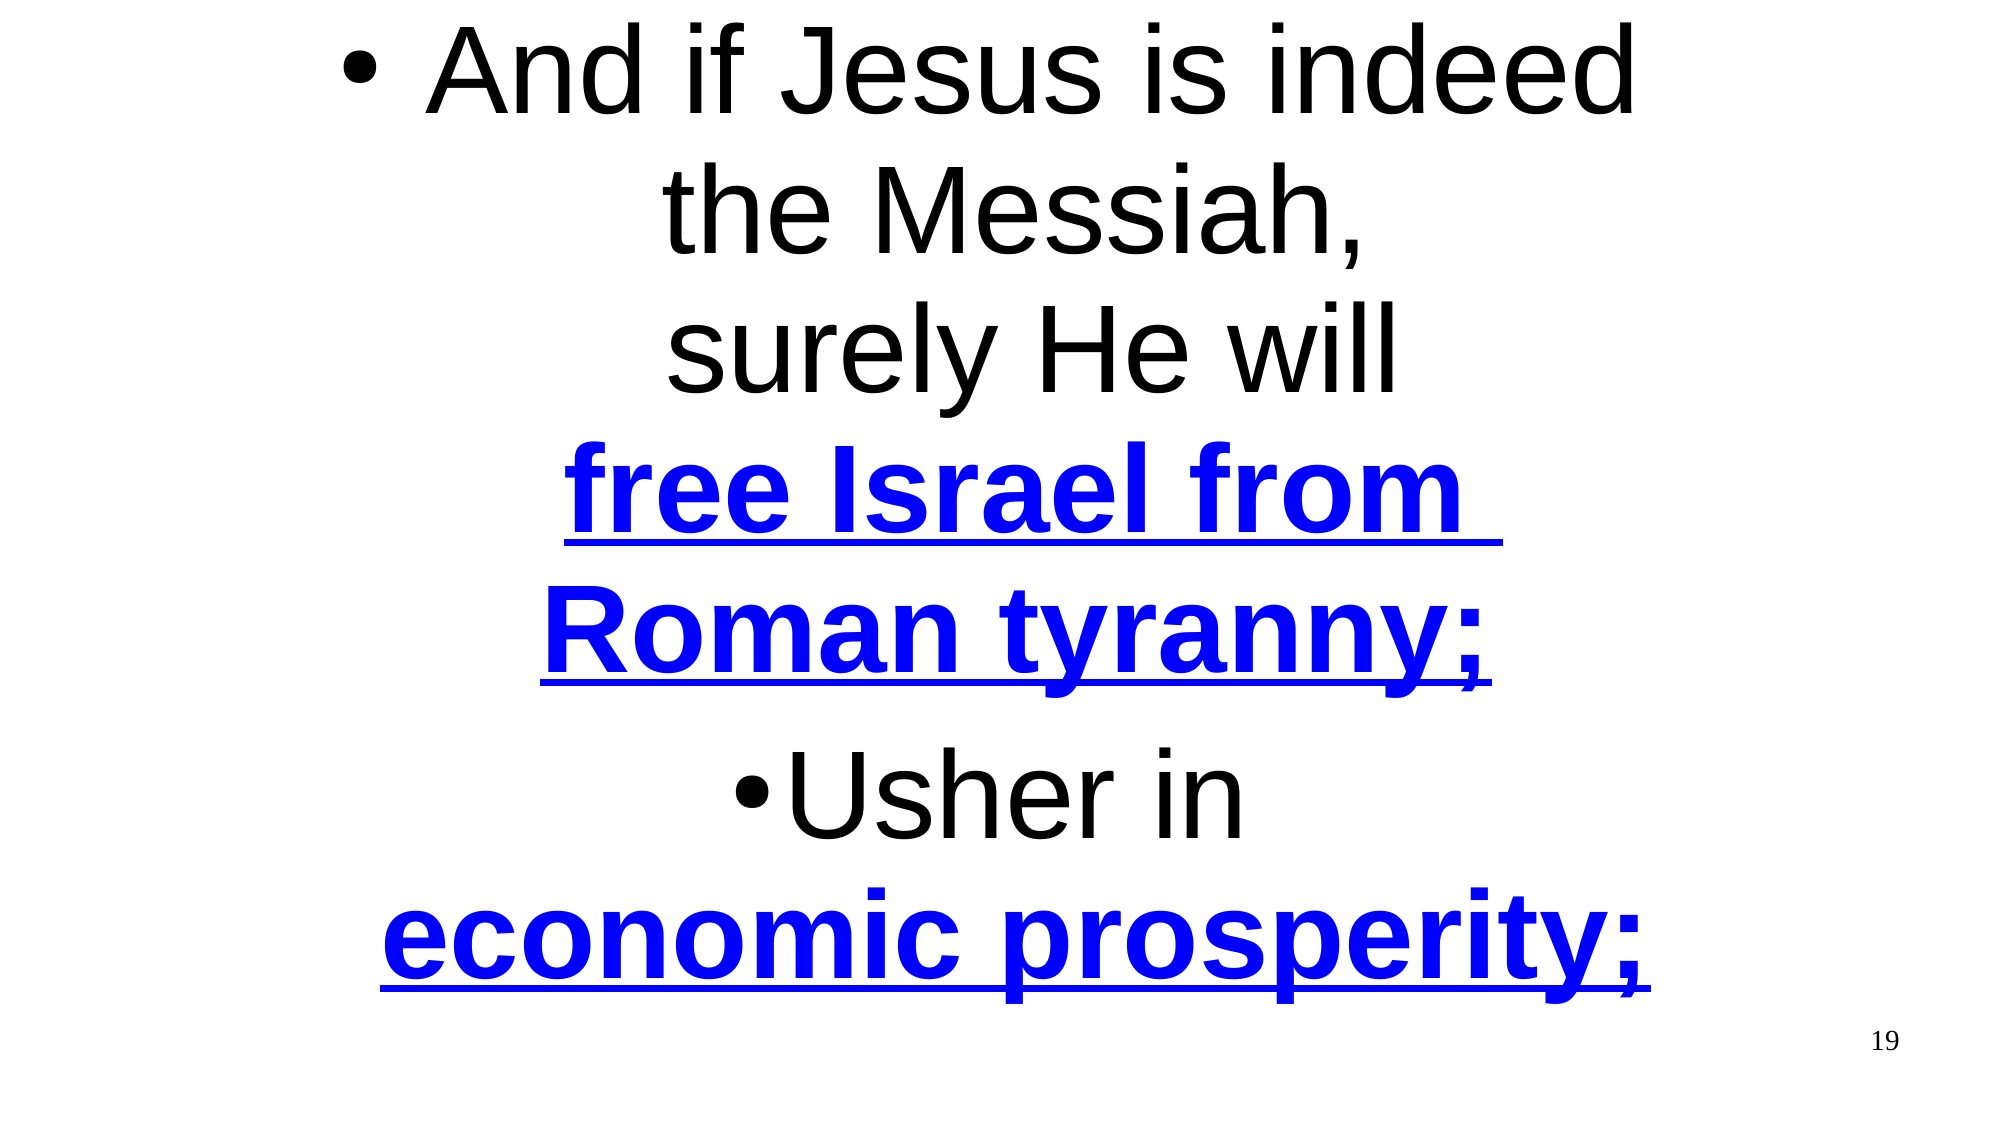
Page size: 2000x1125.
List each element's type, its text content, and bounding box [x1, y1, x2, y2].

list And if Jesus is indeed the Messiah, surely He will free Israel from Roman tyranny; Usher in economic prosperity; [0, 0, 1996, 1123]
